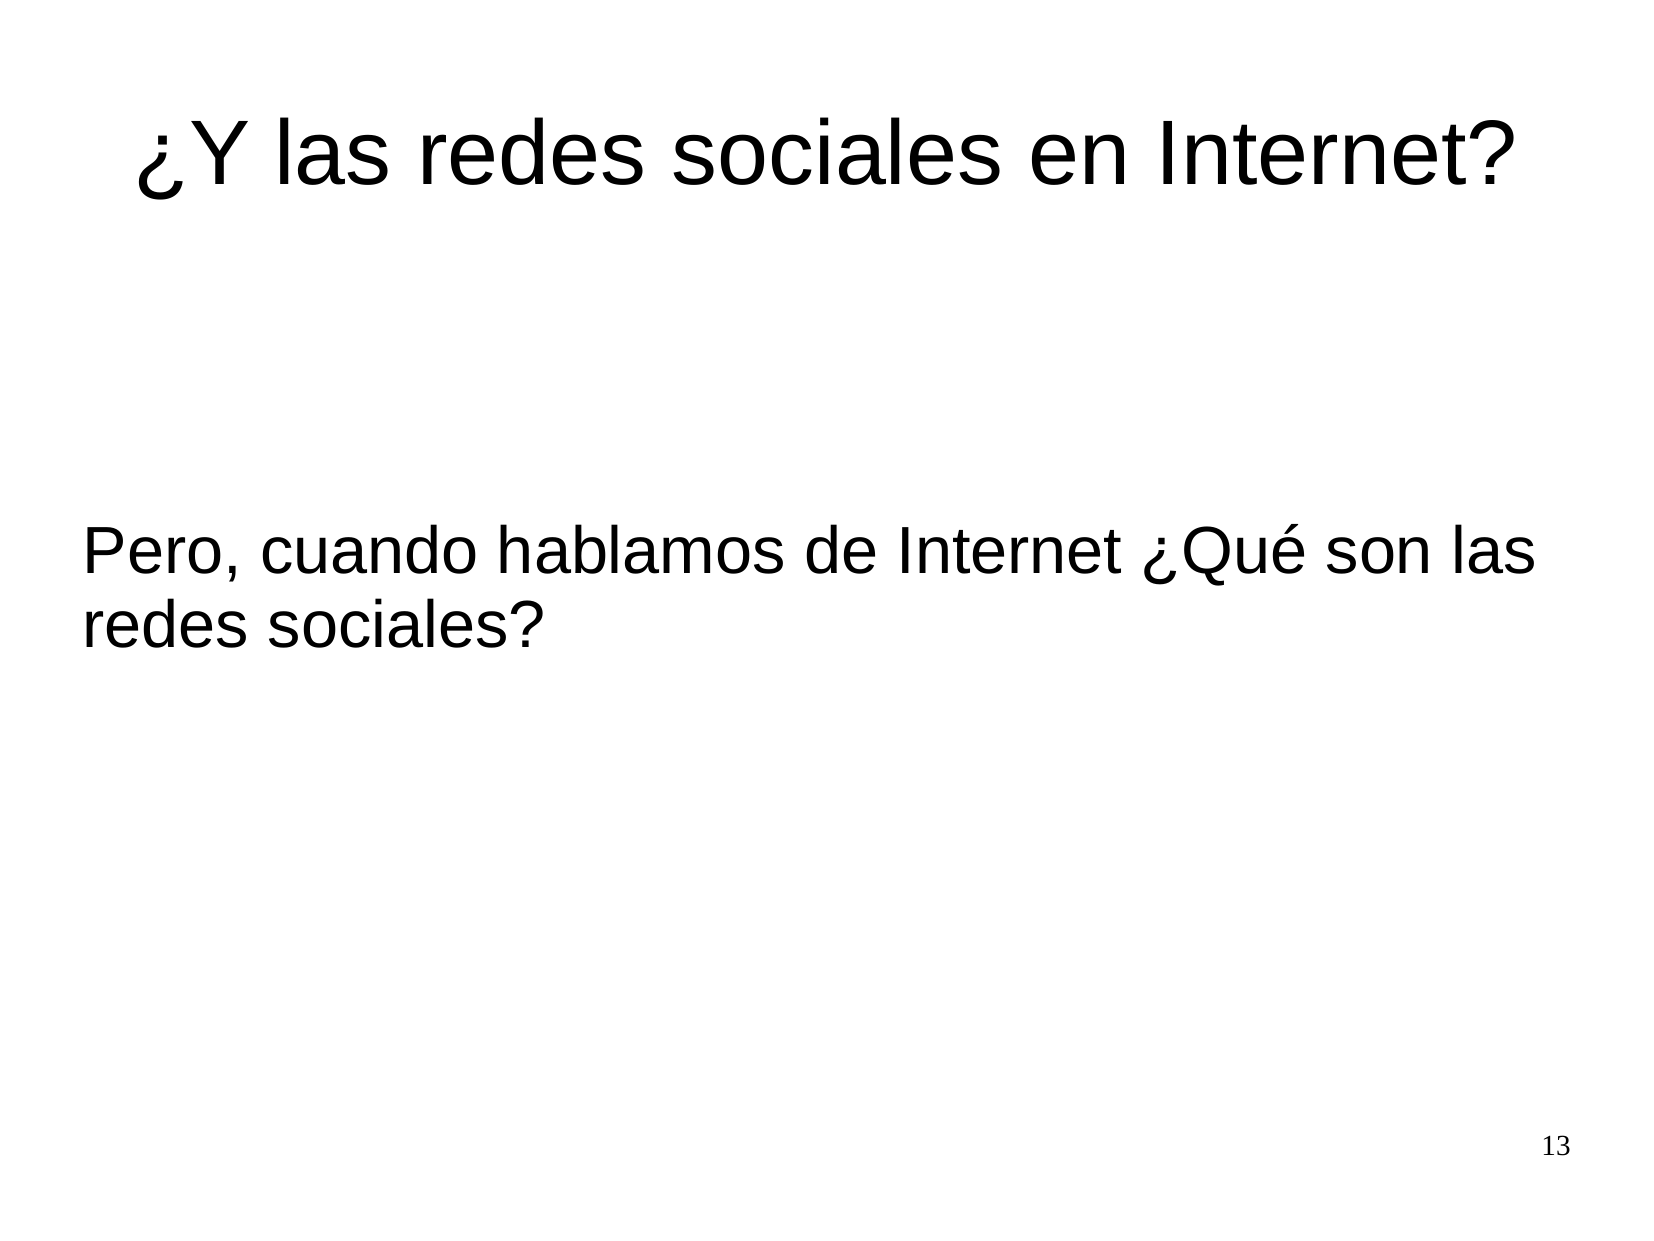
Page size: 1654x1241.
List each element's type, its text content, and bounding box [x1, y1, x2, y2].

title ¿Y las redes sociales en Internet? [82, 56, 1571, 250]
subtitle Pero, cuando hablamos de Internet ¿Qué son las redes sociales? [82, 290, 1571, 1109]
